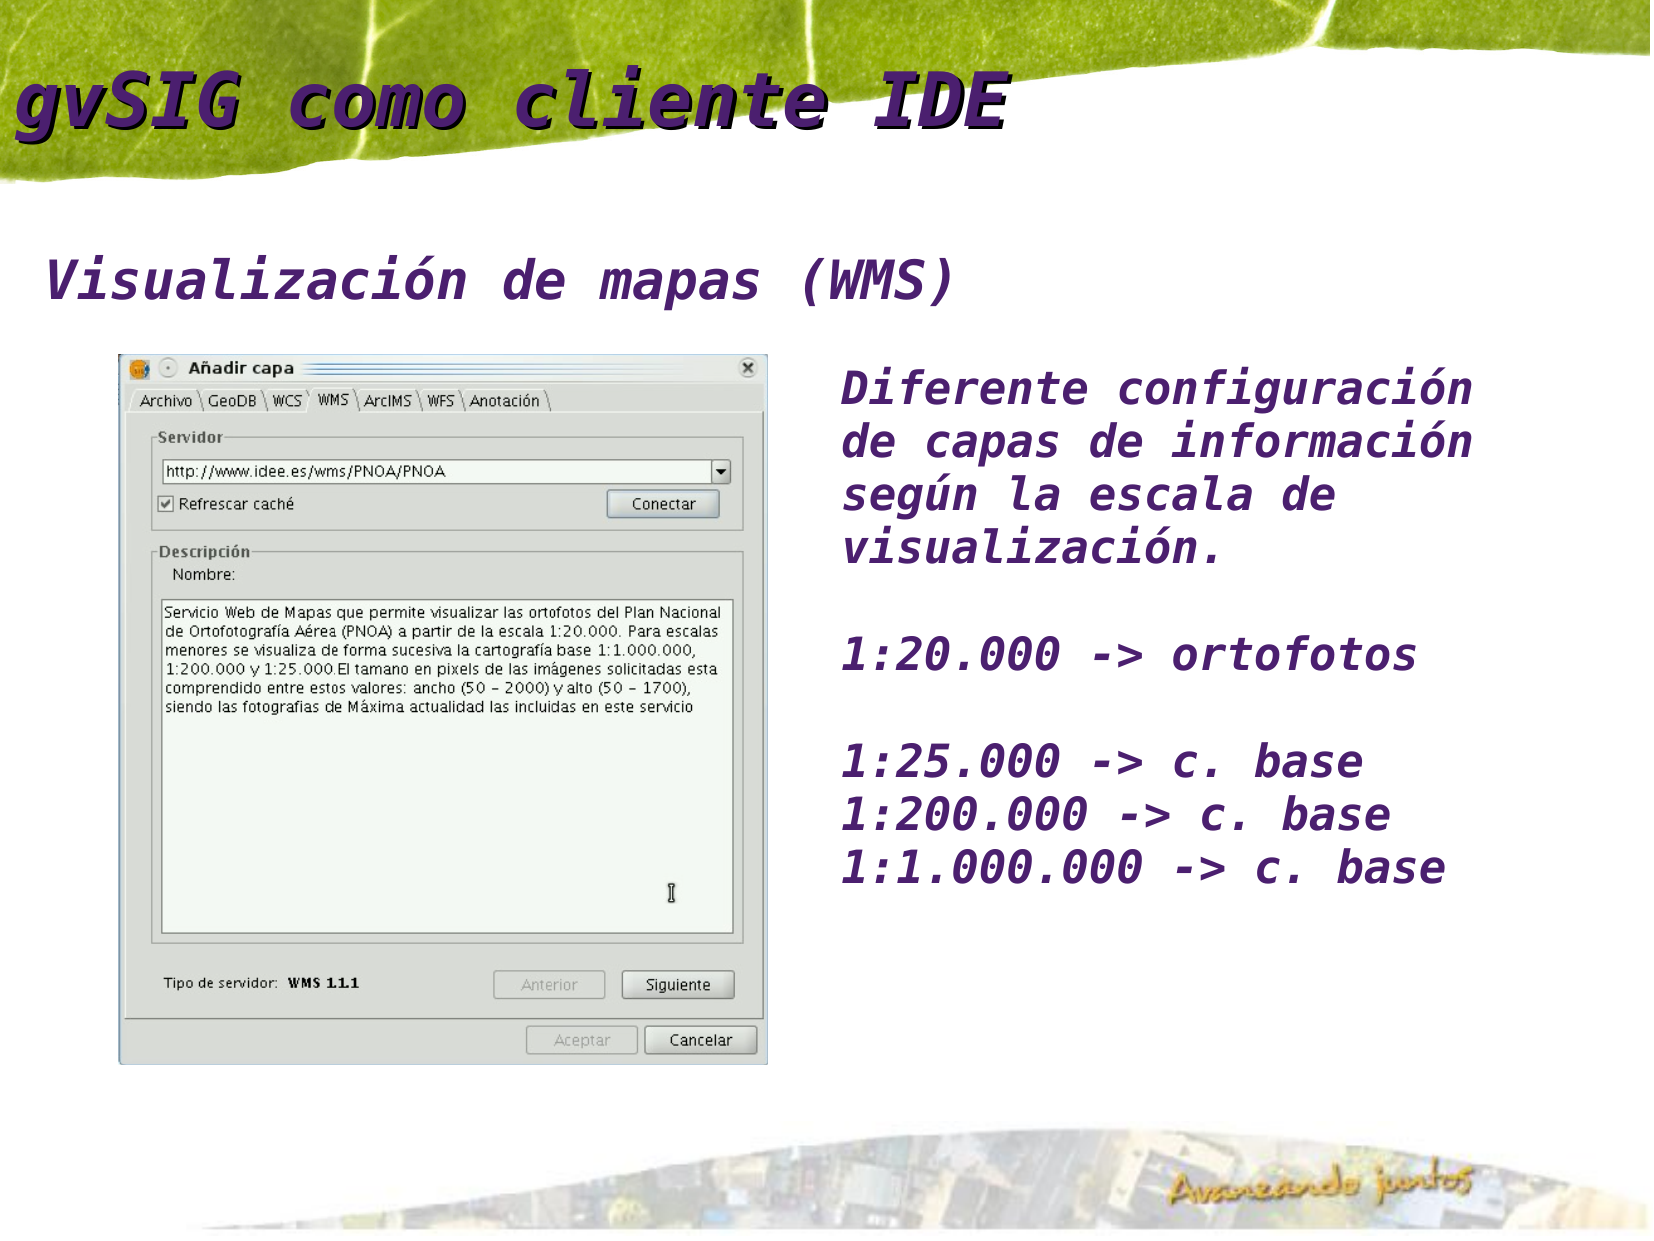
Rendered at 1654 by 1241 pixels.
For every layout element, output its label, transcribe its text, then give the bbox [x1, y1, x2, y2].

text_box Visualización de mapas (WMS) [29, 242, 1300, 321]
text_box gvSIG como cliente IDE [0, 5, 1418, 154]
picture [118, 354, 768, 1065]
picture [0, 0, 1650, 184]
picture [93, 1121, 1654, 1237]
text_box Diferente configuración de capas de información según la escala de visualización. 1:20.000 -> ortofotos 1:25.000 -> c. base 1:200.000 -> c. base 1:1.000.000 -> c. base [826, 354, 1536, 902]
